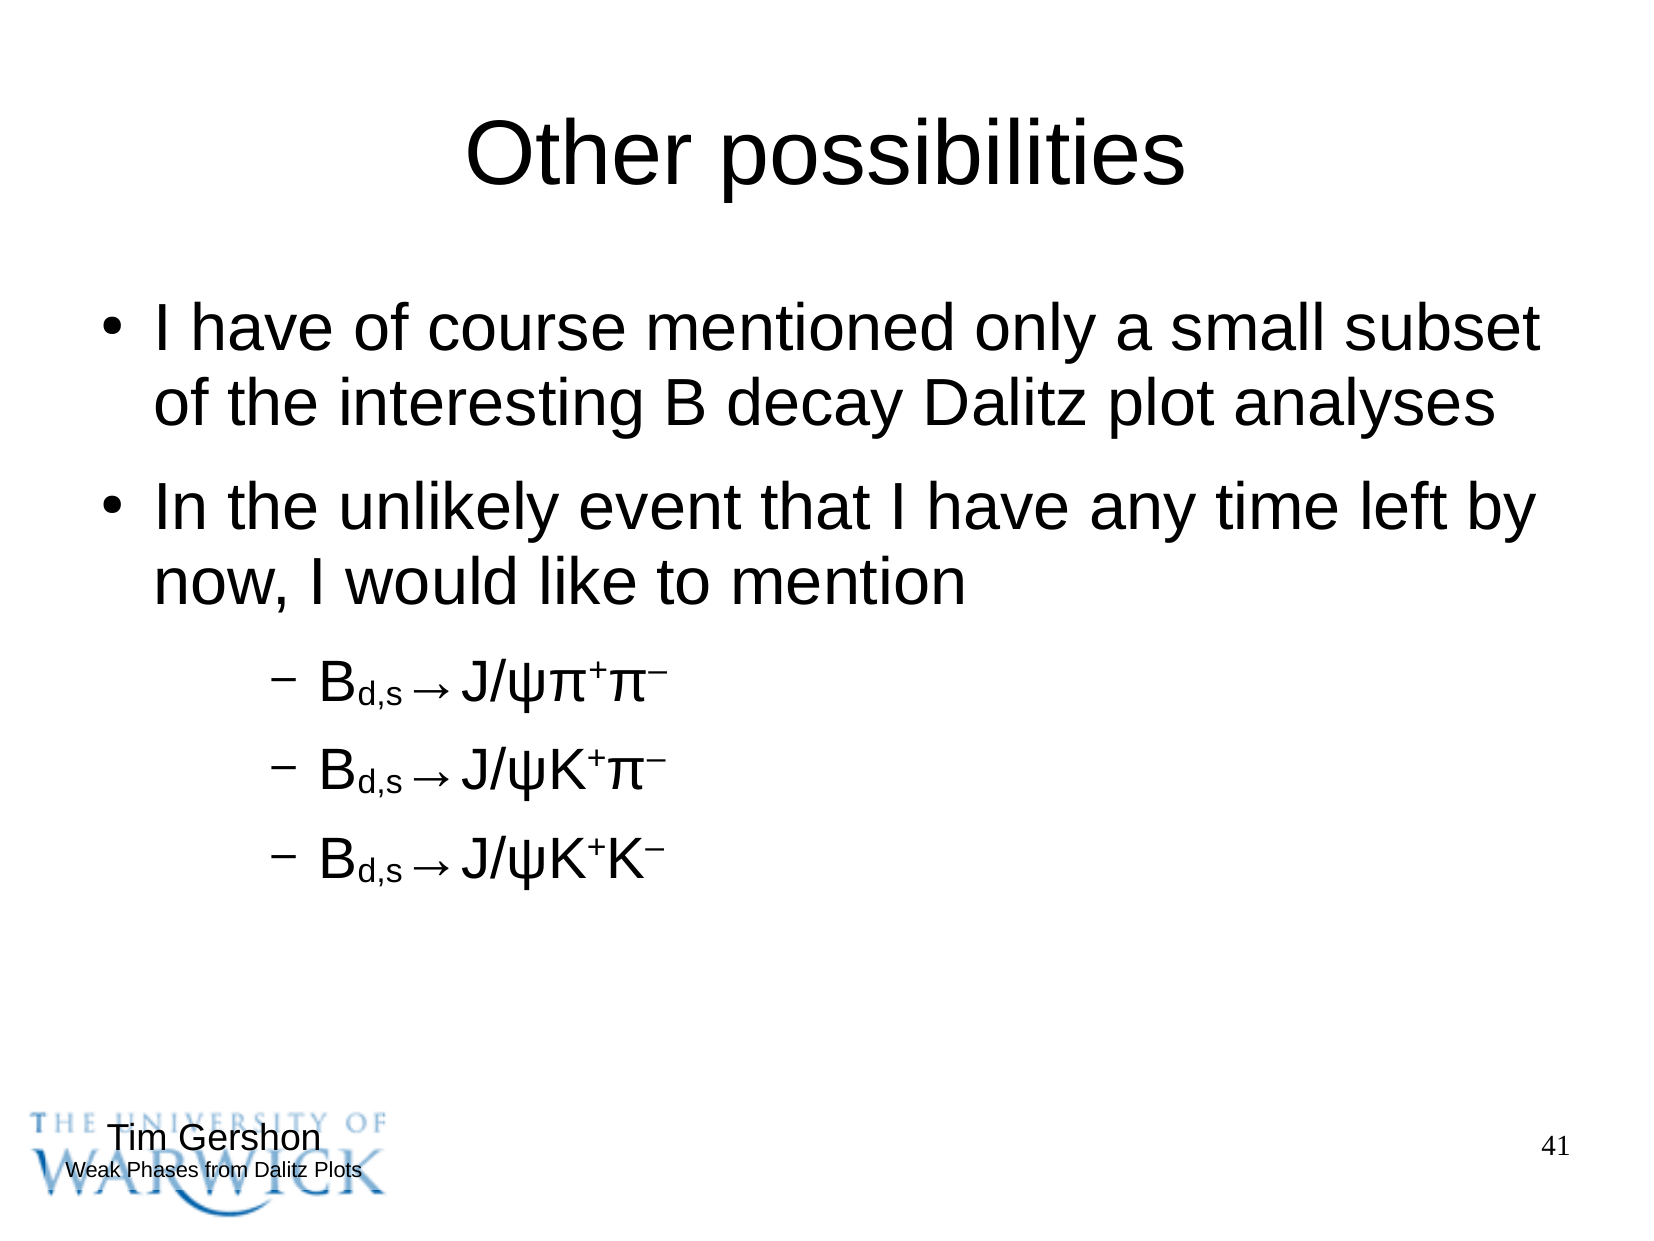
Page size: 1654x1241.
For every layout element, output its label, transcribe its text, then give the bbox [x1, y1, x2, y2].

title Other possibilities [82, 56, 1571, 250]
list I have of course mentioned only a small subset of the interesting B decay Dalitz plot analyses In the unlikely event that I have any time left by now, I would like to mention Bd,s→J/ψπ+π– Bd,s→J/ψK+π– Bd,s→J/ψK+K– [82, 290, 1571, 1094]
picture [19, 1106, 406, 1232]
text_box Tim Gershon Weak Phases from Dalitz Plots [45, 1108, 383, 1190]
